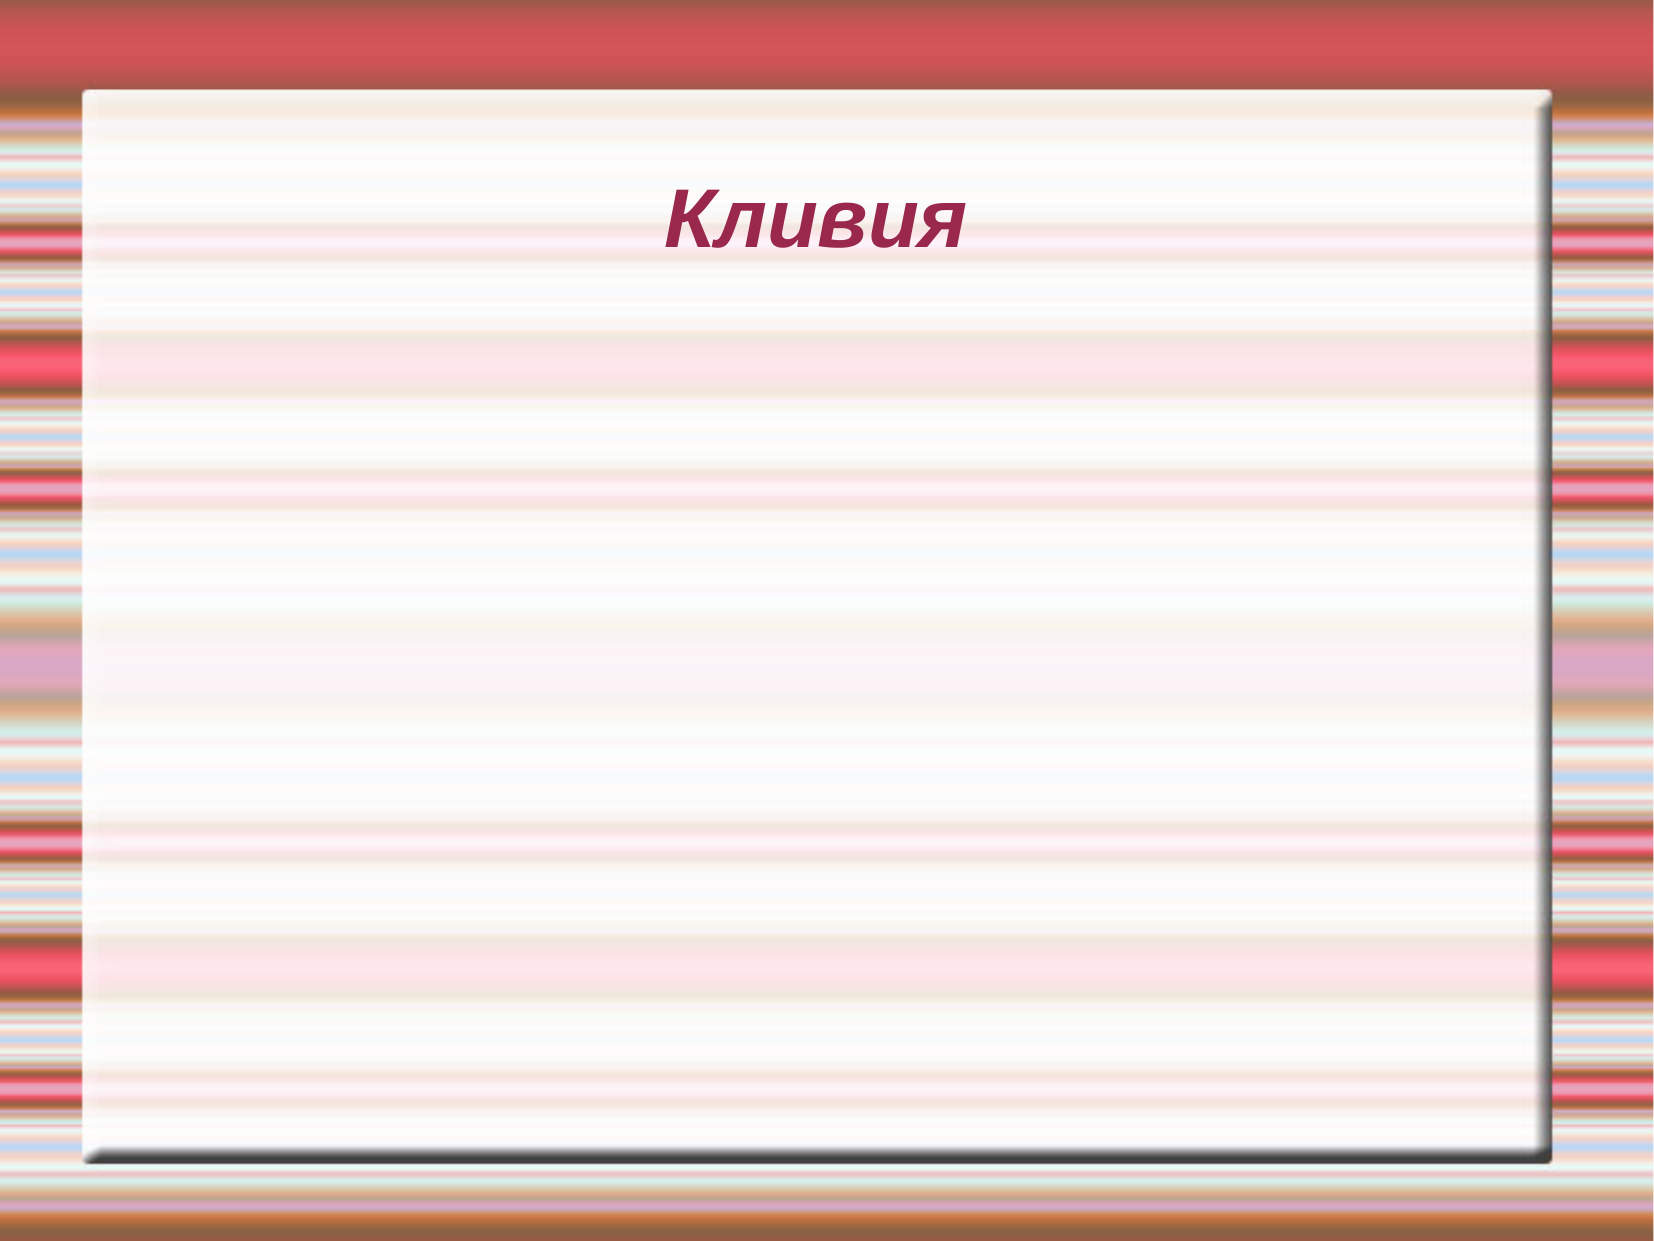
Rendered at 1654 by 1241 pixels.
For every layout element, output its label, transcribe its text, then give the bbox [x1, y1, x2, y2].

picture [0, 0, 1654, 1241]
chart [134, 350, 1516, 1132]
title Кливия [121, 122, 1534, 315]
